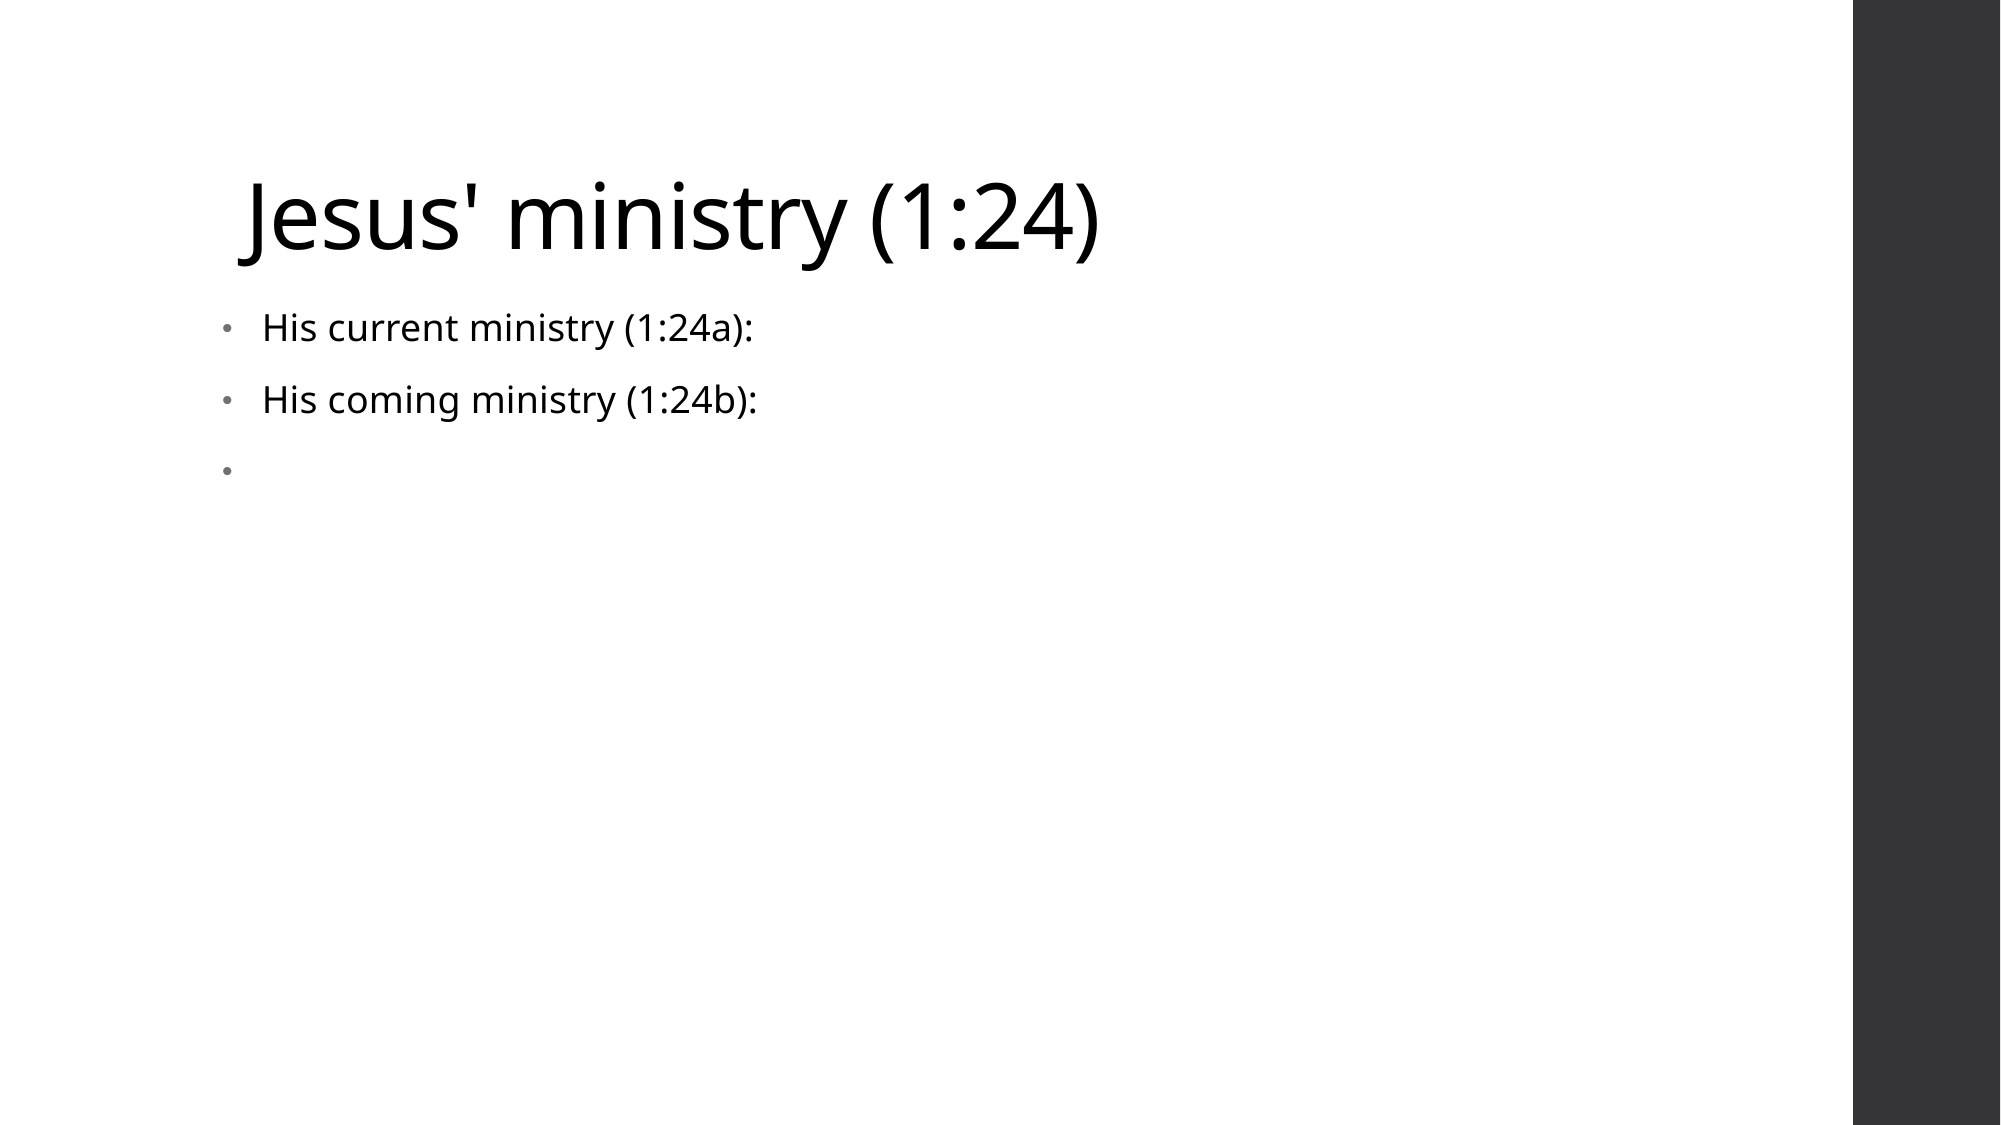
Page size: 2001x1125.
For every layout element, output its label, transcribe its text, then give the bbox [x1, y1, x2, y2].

list His current ministry (1:24a): His coming ministry (1:24b): [206, 299, 1617, 1014]
title Jesus' ministry (1:24) [206, 60, 1797, 278]
